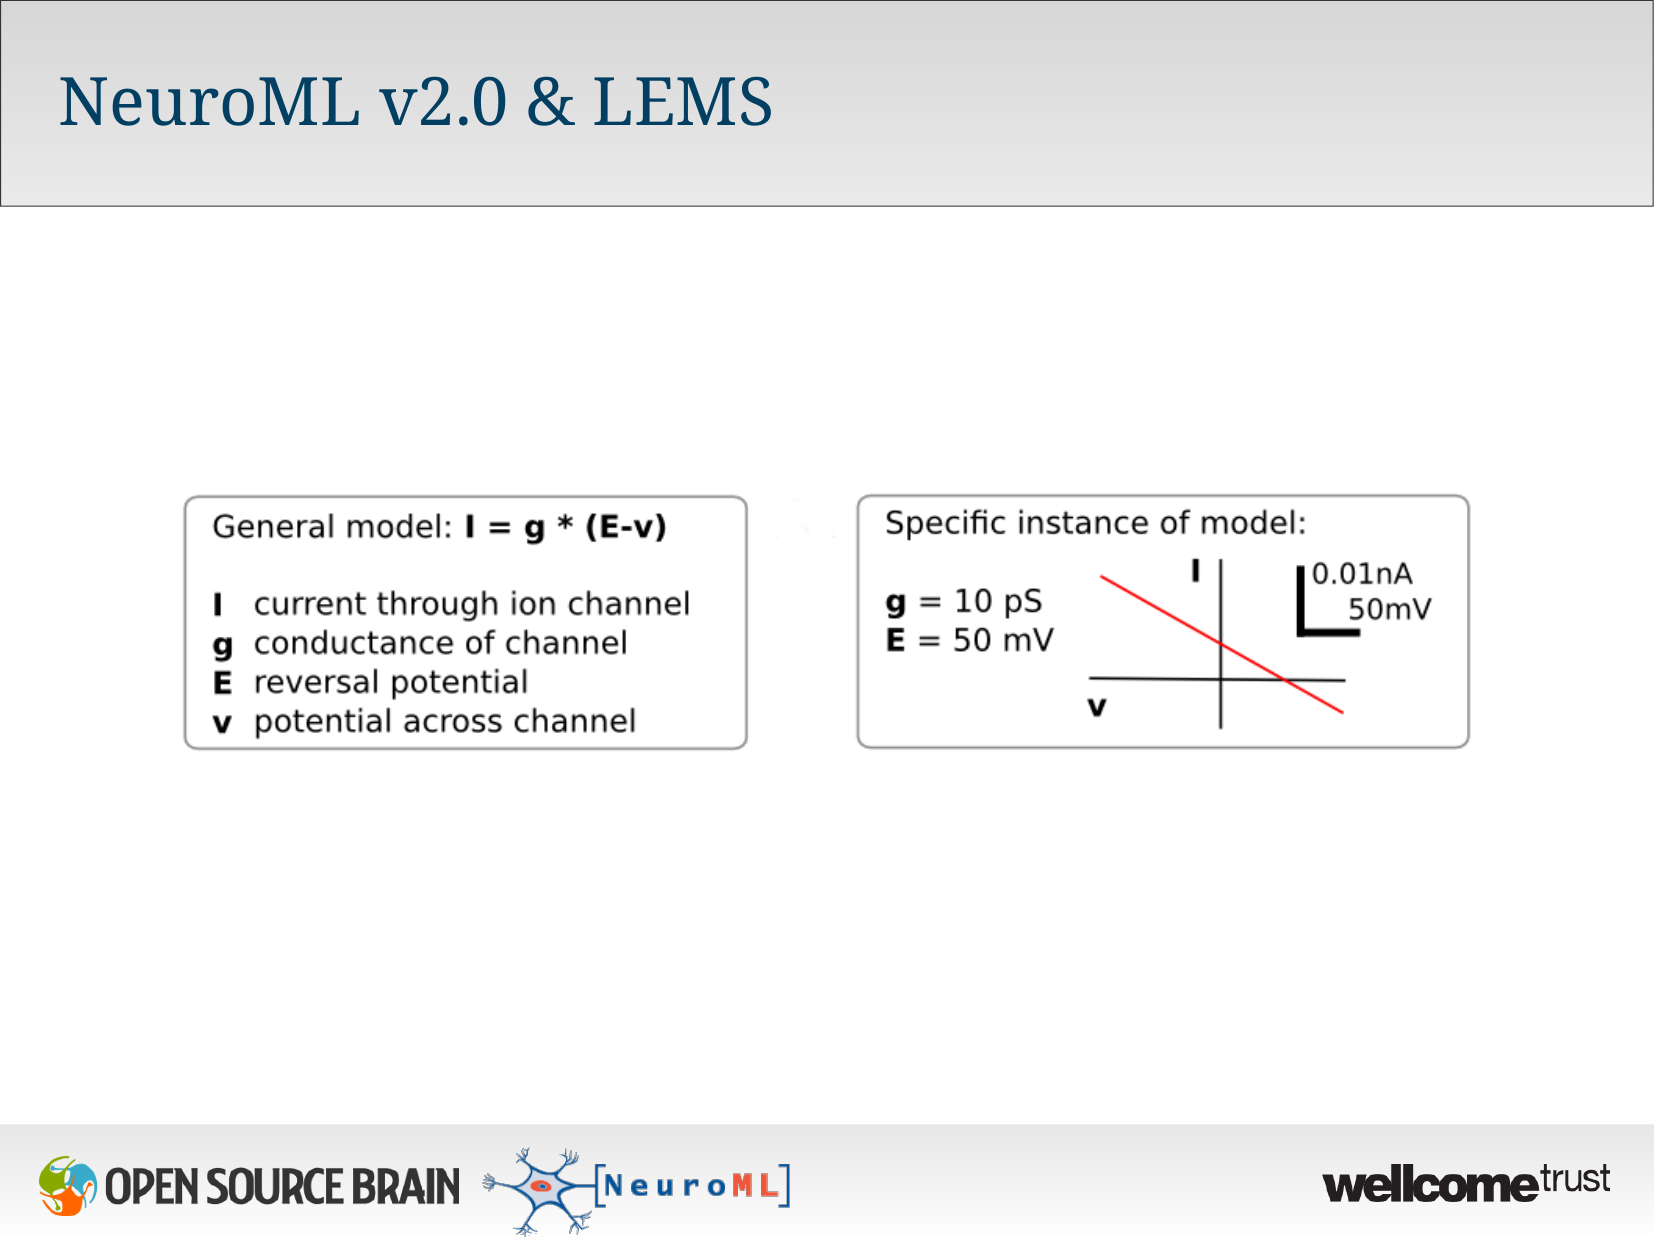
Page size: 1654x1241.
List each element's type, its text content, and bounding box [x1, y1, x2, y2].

picture [482, 1147, 790, 1237]
picture [174, 492, 1491, 758]
picture [39, 1156, 459, 1216]
text_box NeuroML v2.0 & LEMS [59, 29, 1595, 177]
picture [1322, 1164, 1610, 1202]
